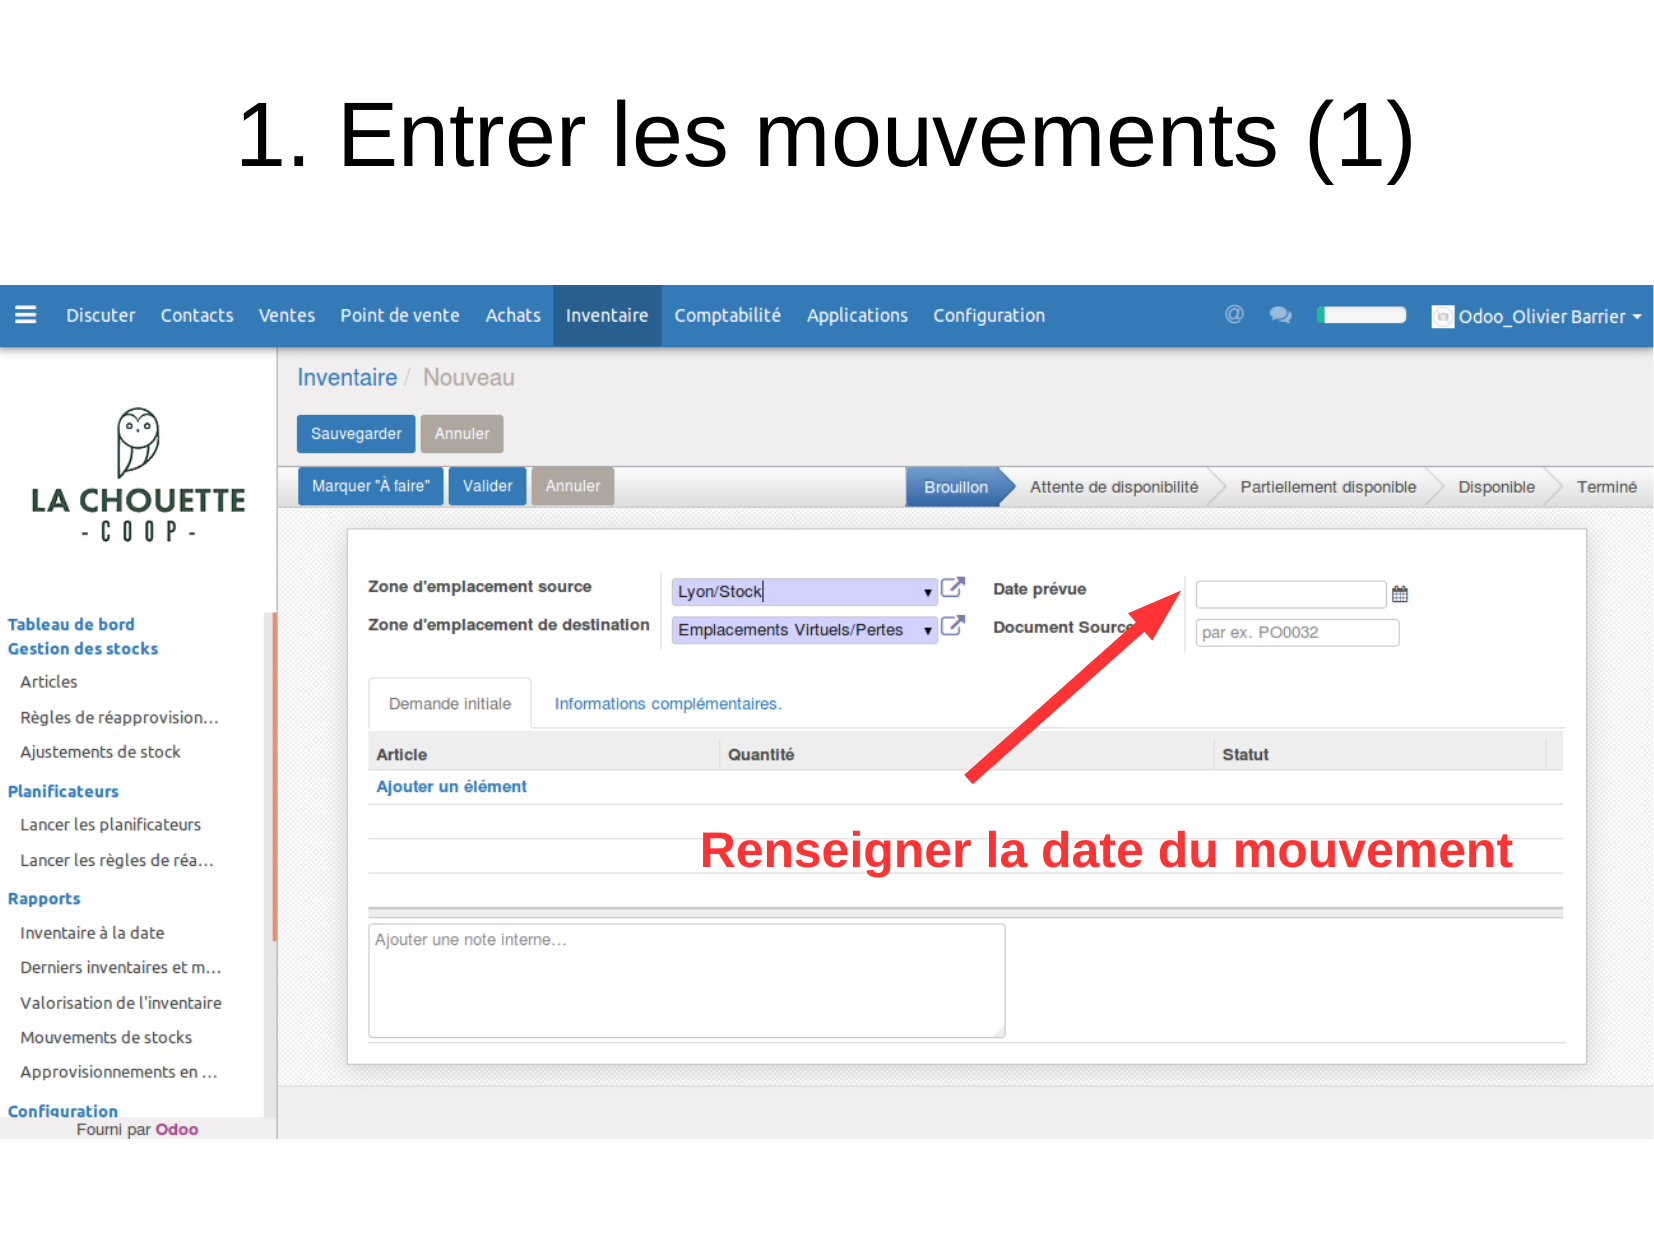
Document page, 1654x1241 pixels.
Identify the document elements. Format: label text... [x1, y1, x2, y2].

text_box Renseigner la date du mouvement [685, 814, 1548, 942]
title 1. Entrer les mouvements (1) [82, 31, 1571, 239]
picture [0, 285, 1654, 1139]
